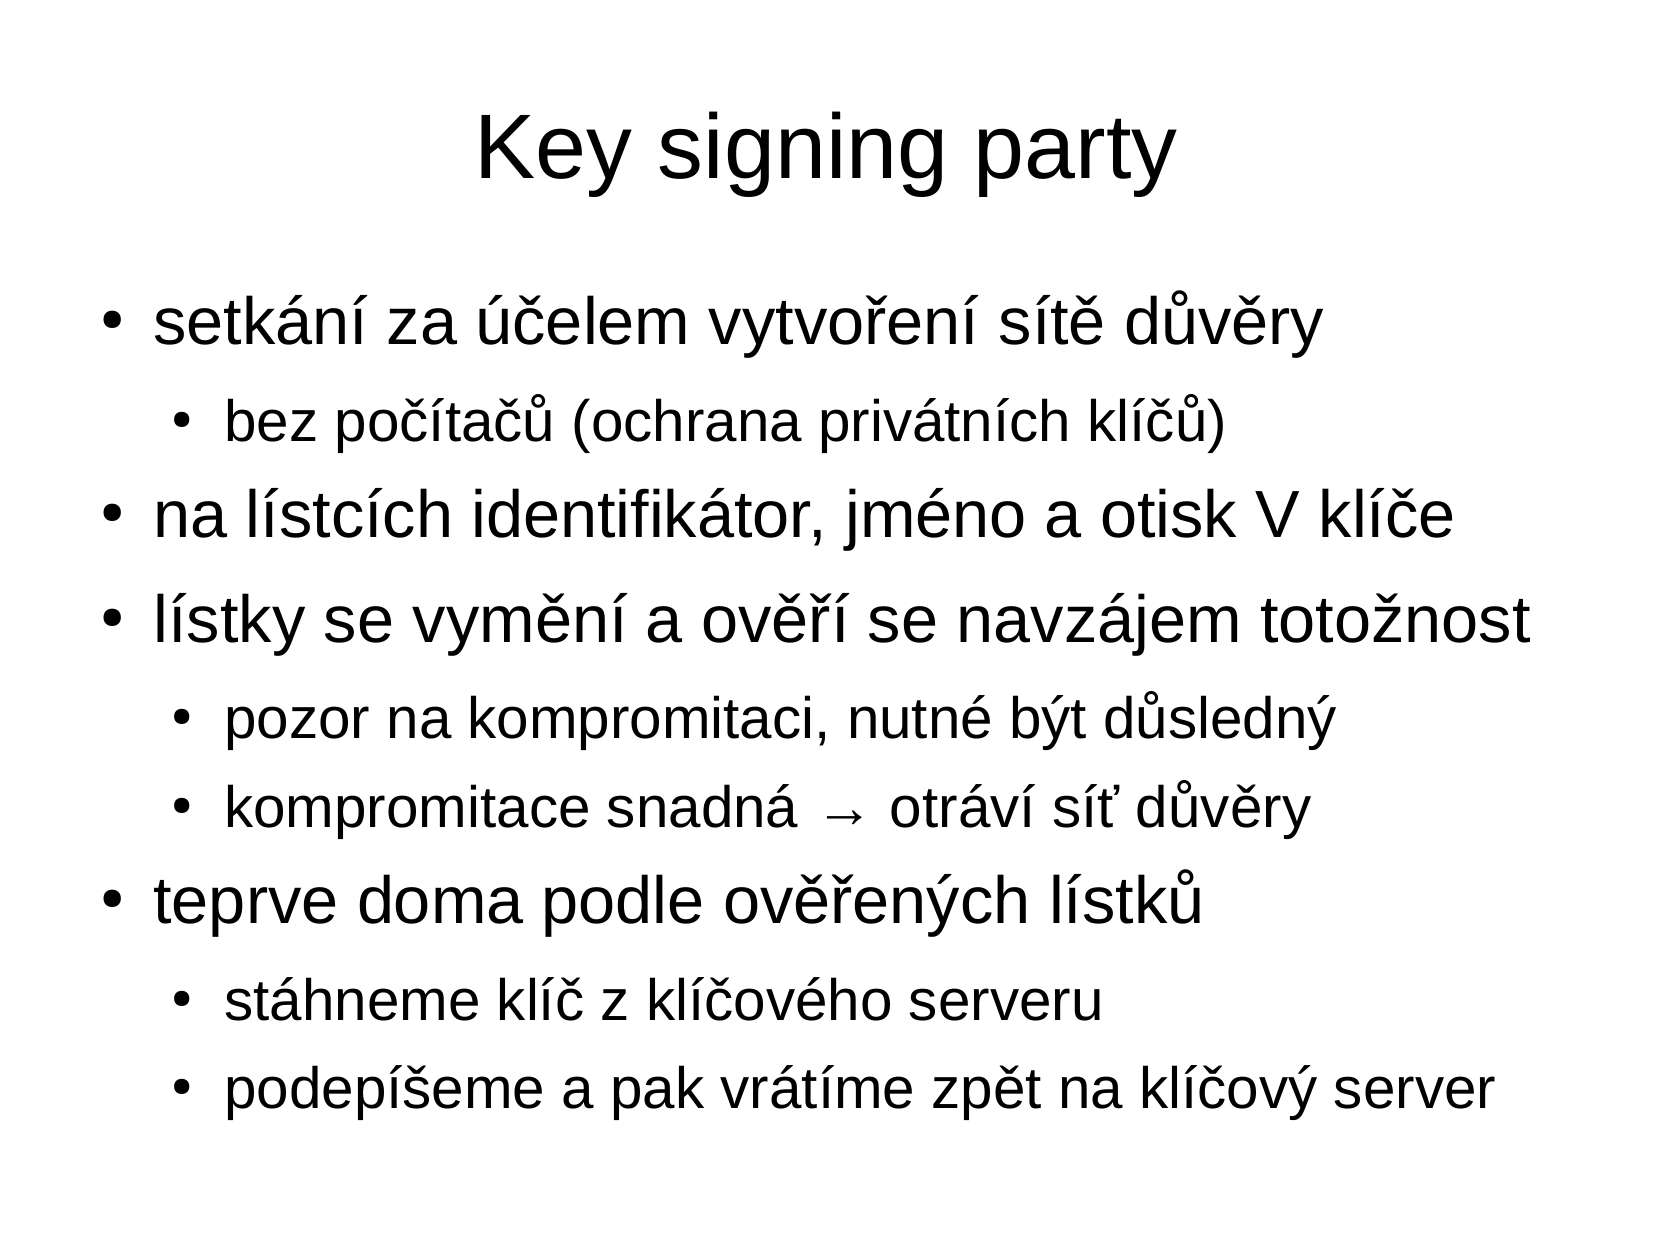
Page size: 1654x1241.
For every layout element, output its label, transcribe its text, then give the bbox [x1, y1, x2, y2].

list setkání za účelem vytvoření sítě důvěry bez počítačů (ochrana privátních klíčů) na lístcích identifikátor, jméno a otisk V klíče lístky se vymění a ověří se navzájem totožnost pozor na kompromitaci, nutné být důsledný kompromitace snadná → otráví síť důvěry teprve doma podle ověřených lístků stáhneme klíč z klíčového serveru podepíšeme a pak vrátíme zpět na klíčový server [82, 284, 1571, 1122]
title Key signing party [82, 50, 1571, 244]
